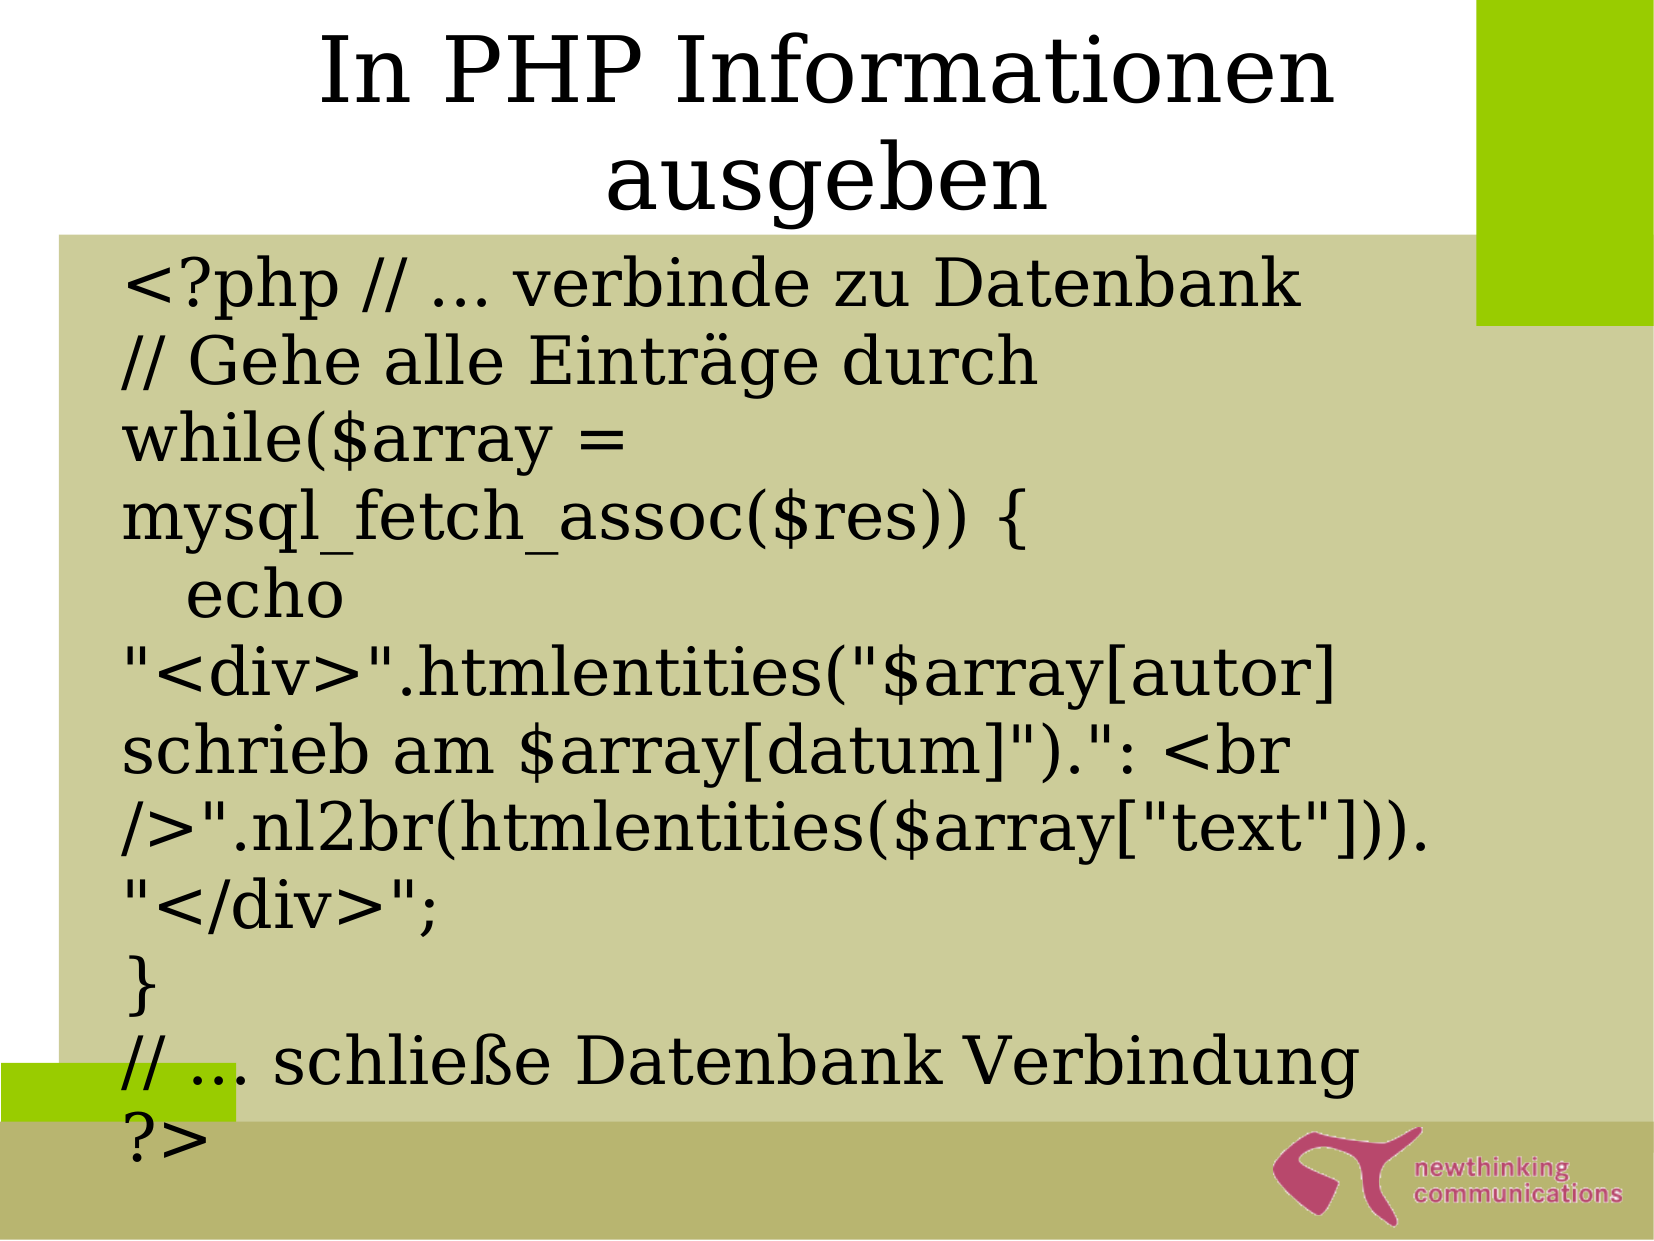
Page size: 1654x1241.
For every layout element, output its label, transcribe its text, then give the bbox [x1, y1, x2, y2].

subtitle <?php // ... verbinde zu Datenbank // Gehe alle Einträge durch while($array = mysql_fetch_assoc($res)) { echo "<div>".htmlentities("$array[autor] schrieb am $array[datum]").": <br />".nl2br(htmlentities($array["text"]))."</div>"; } // ... schließe Datenbank Verbindung ?> [121, 244, 1456, 1178]
title In PHP Informationen ausgeben [121, 16, 1534, 231]
picture [1273, 1127, 1641, 1241]
